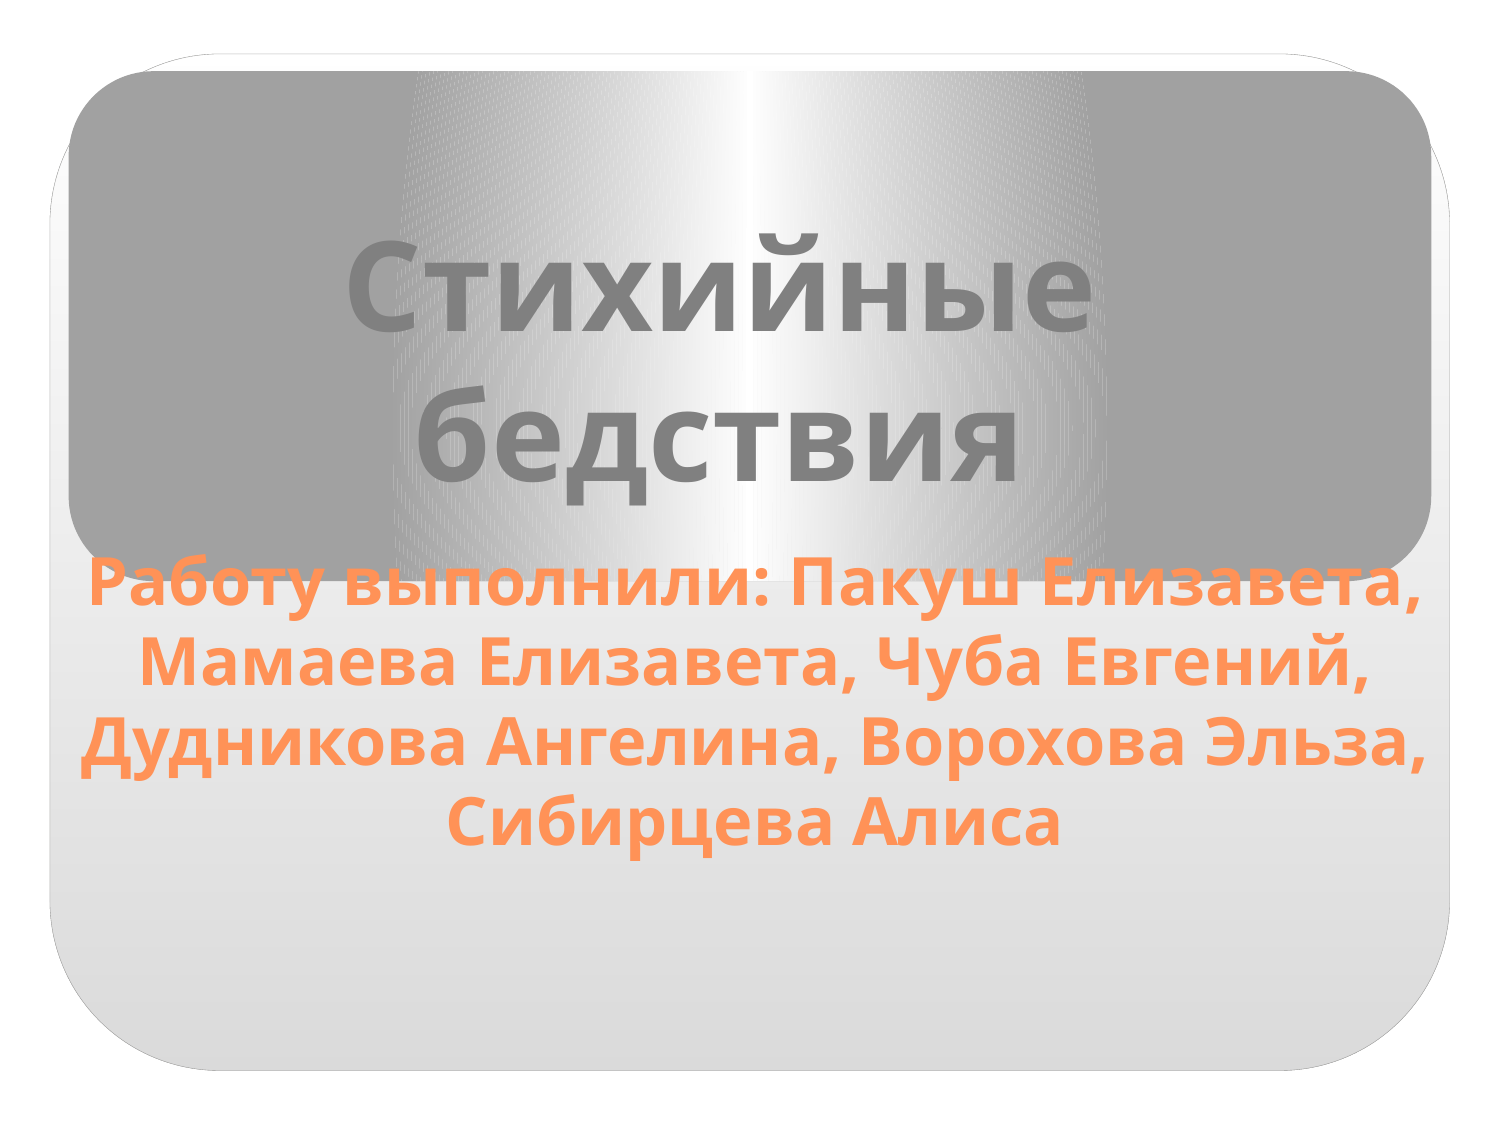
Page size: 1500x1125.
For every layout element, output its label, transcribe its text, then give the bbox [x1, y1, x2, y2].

subtitle Работу выполнили: Пакуш Елизавета, Мамаева Елизавета, Чуба Евгений, Дудникова Ангелина, Ворохова Эльза, Сибирцева Алиса [59, 531, 1452, 1093]
title Стихийные бедствия [82, 199, 1357, 500]
